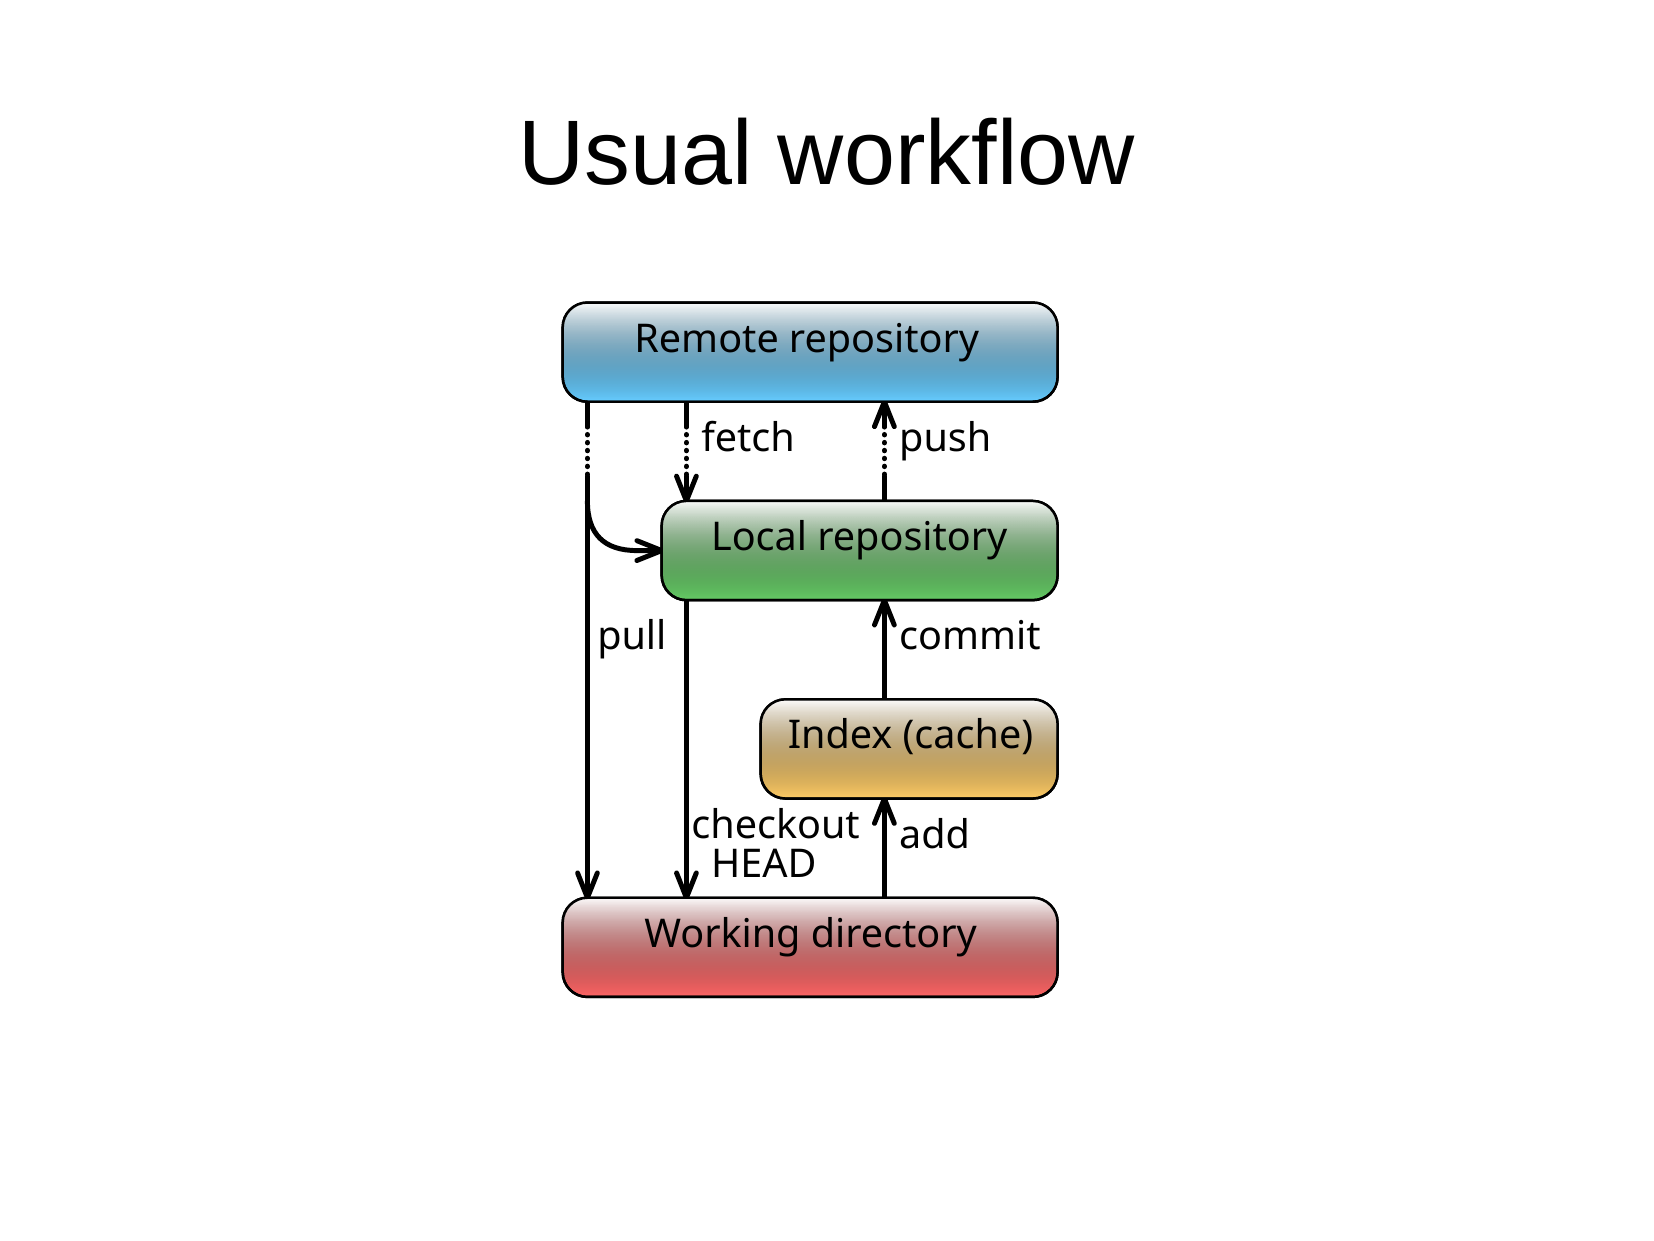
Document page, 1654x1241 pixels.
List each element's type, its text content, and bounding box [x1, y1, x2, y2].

picture [540, 290, 1080, 1010]
title Usual workflow [82, 49, 1571, 257]
